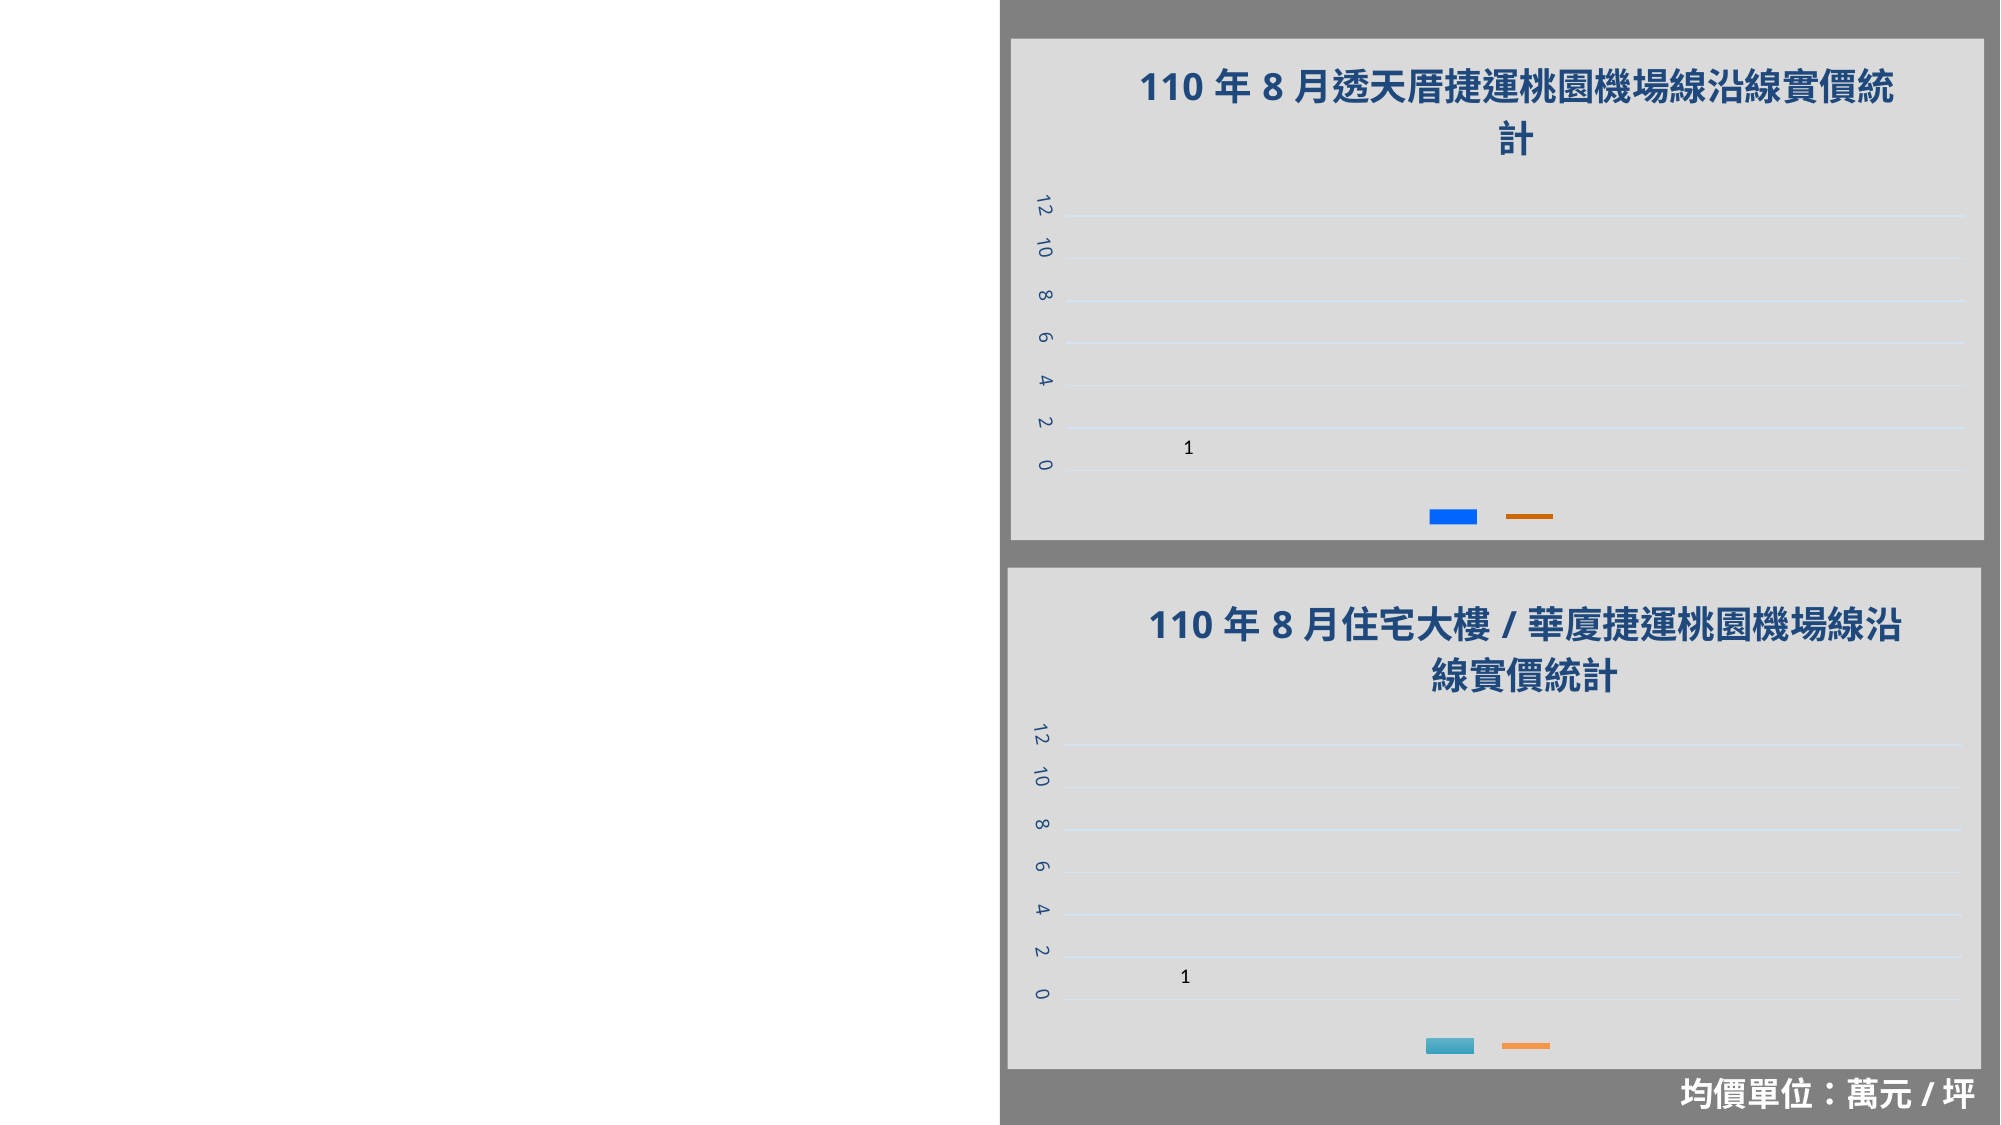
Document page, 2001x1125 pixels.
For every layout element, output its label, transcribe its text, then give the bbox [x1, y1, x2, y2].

chart [1007, 567, 1982, 1070]
text_box [999, 0, 2000, 1125]
chart [1010, 38, 1985, 541]
text_box 均價單位：萬元/坪 [1665, 1065, 1992, 1121]
